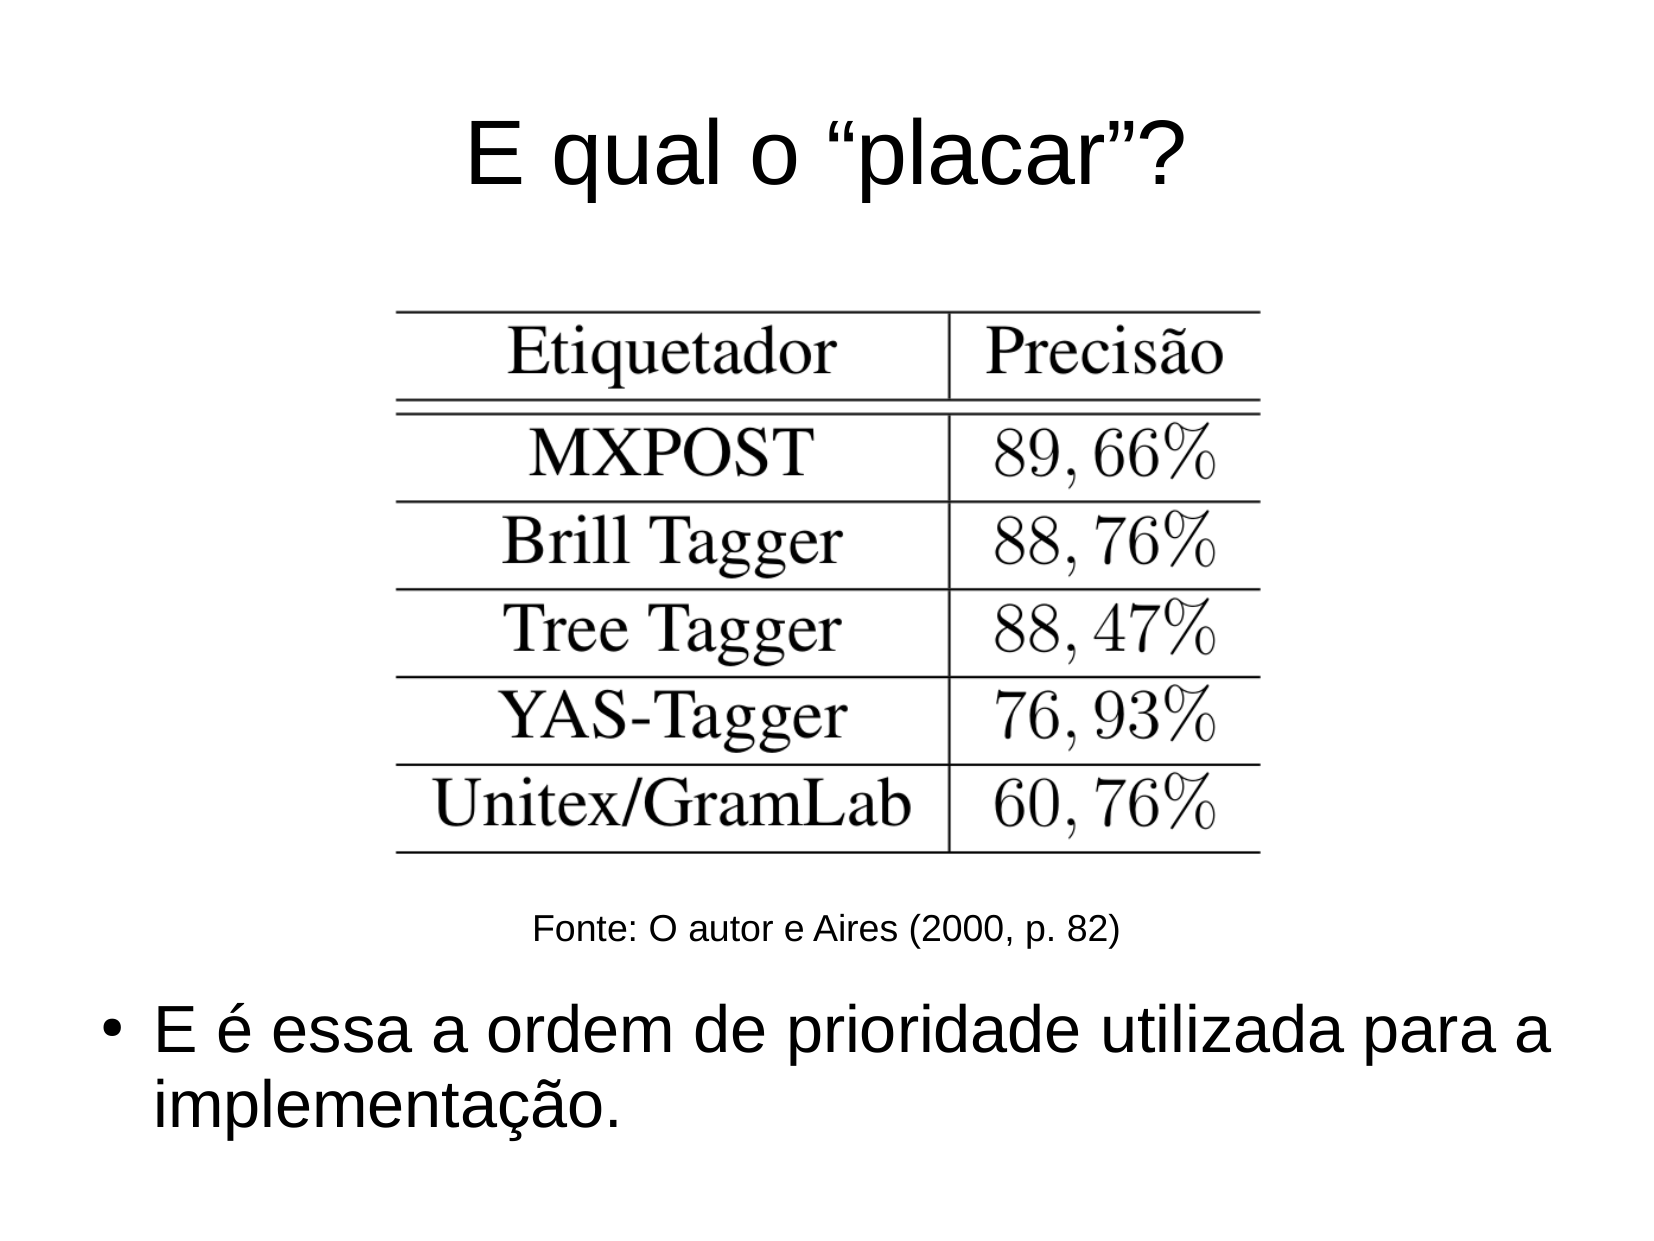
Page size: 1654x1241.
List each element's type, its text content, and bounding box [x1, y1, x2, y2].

text_box Fonte: O autor e Aires (2000, p. 82) [389, 899, 1264, 957]
picture [378, 289, 1275, 875]
list E é essa a ordem de prioridade utilizada para a implementação. [82, 992, 1571, 1193]
title E qual o “placar”? [82, 49, 1571, 257]
